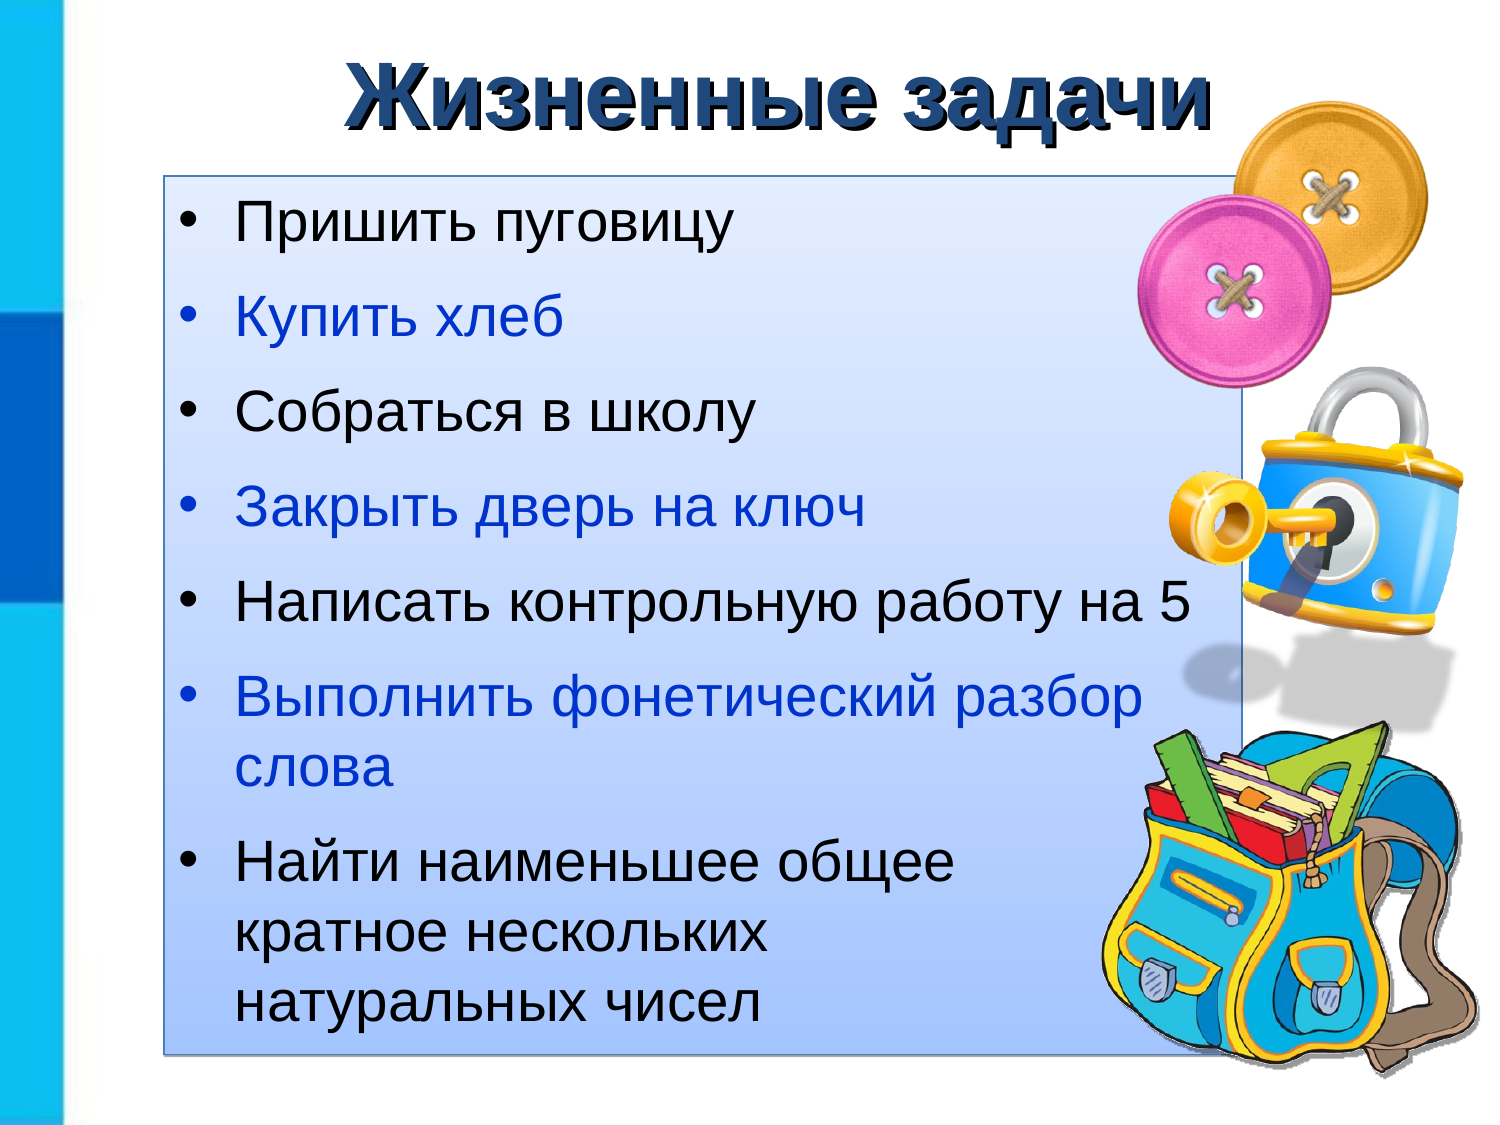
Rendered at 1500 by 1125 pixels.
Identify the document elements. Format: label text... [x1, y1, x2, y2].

text_box Пришить пуговицу Купить хлеб Собраться в школу Закрыть дверь на ключ Написать контрольную работу на 5 Выполнить фонетический разбор слова Найти наименьшее общее кратное нескольких натуральных чисел [164, 175, 1125, 1055]
picture [0, 0, 1500, 1125]
title Жизненные задачи [152, 11, 1407, 169]
